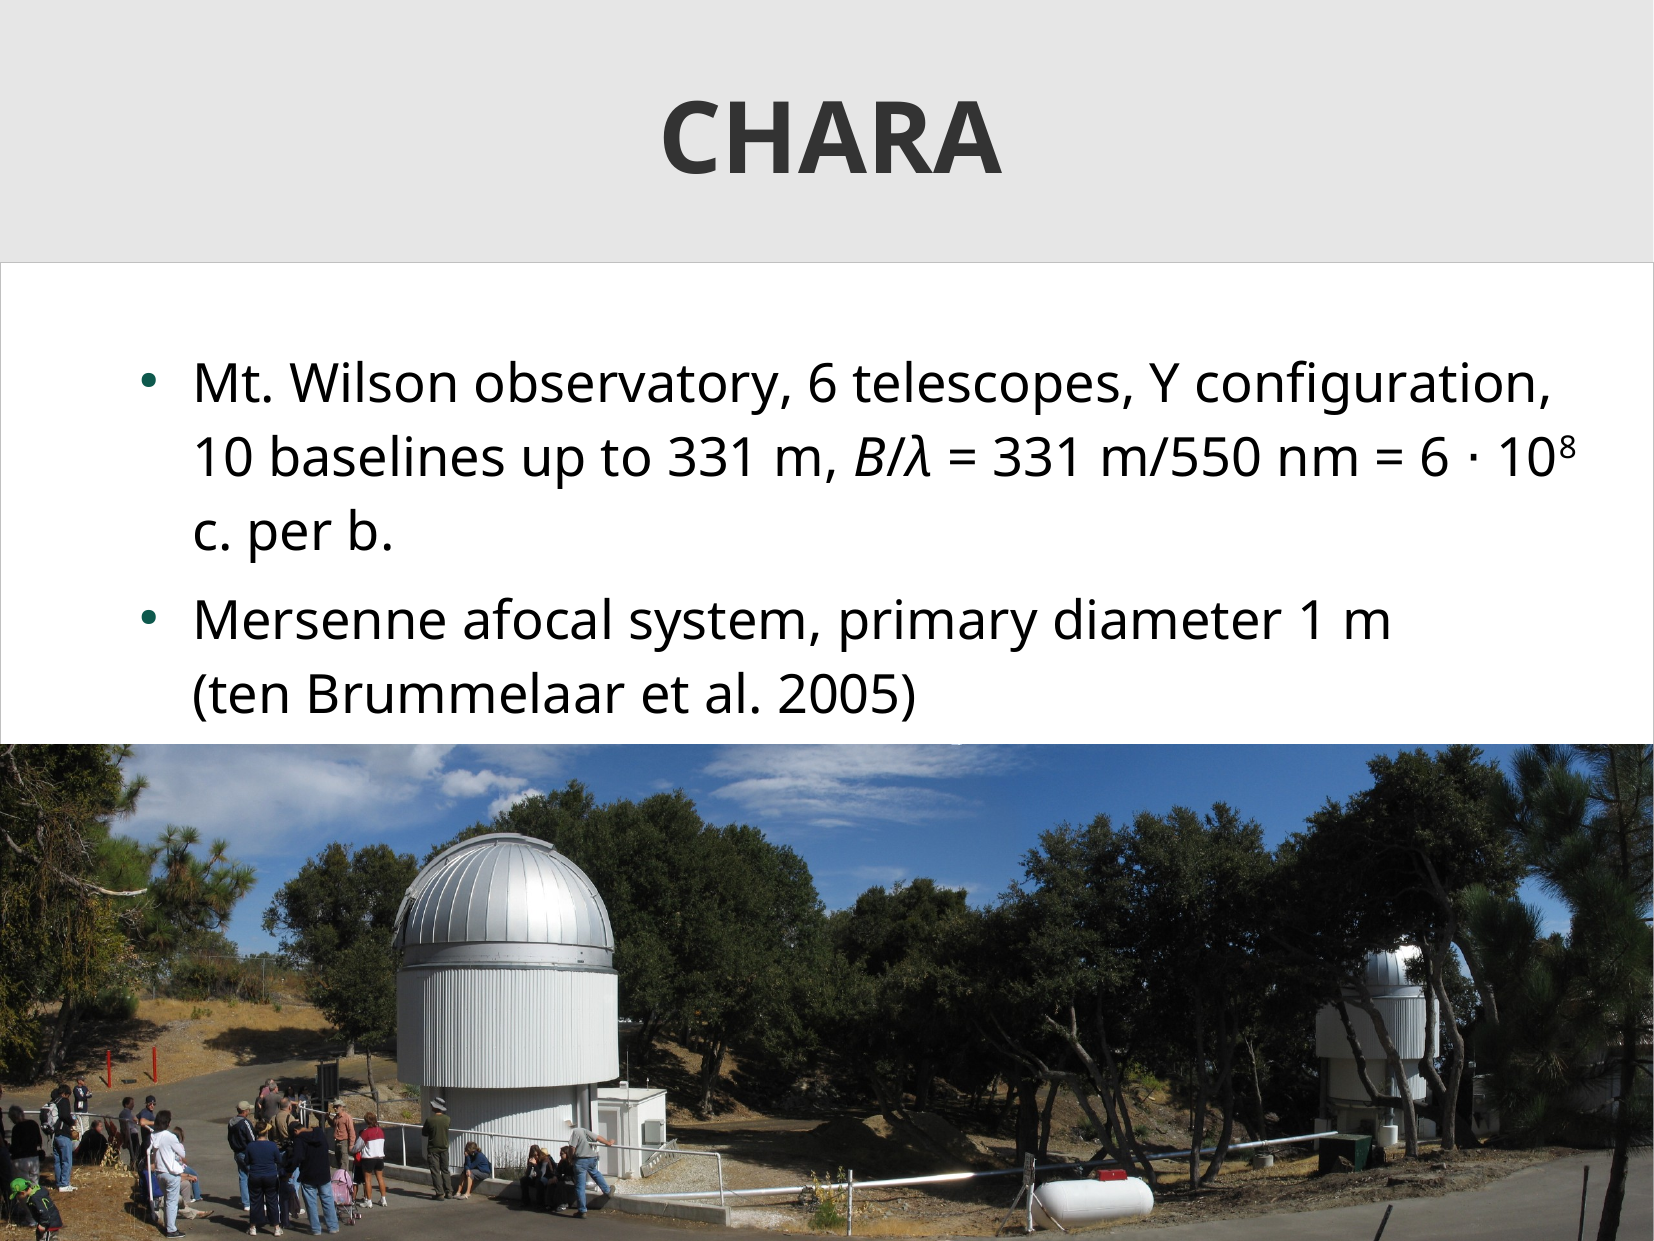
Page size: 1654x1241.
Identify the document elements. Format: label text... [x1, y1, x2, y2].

title CHARA [124, 31, 1537, 239]
picture [0, 744, 1654, 1241]
list Mt. Wilson observatory, 6 telescopes, Y configuration, 10 baselines up to 331 m, B/λ = 331 m/550 nm = 6 ⋅ 108 c. per b. Mersenne afocal system, primary diameter 1 m (ten Brummelaar et al. 2005) [121, 344, 1621, 744]
